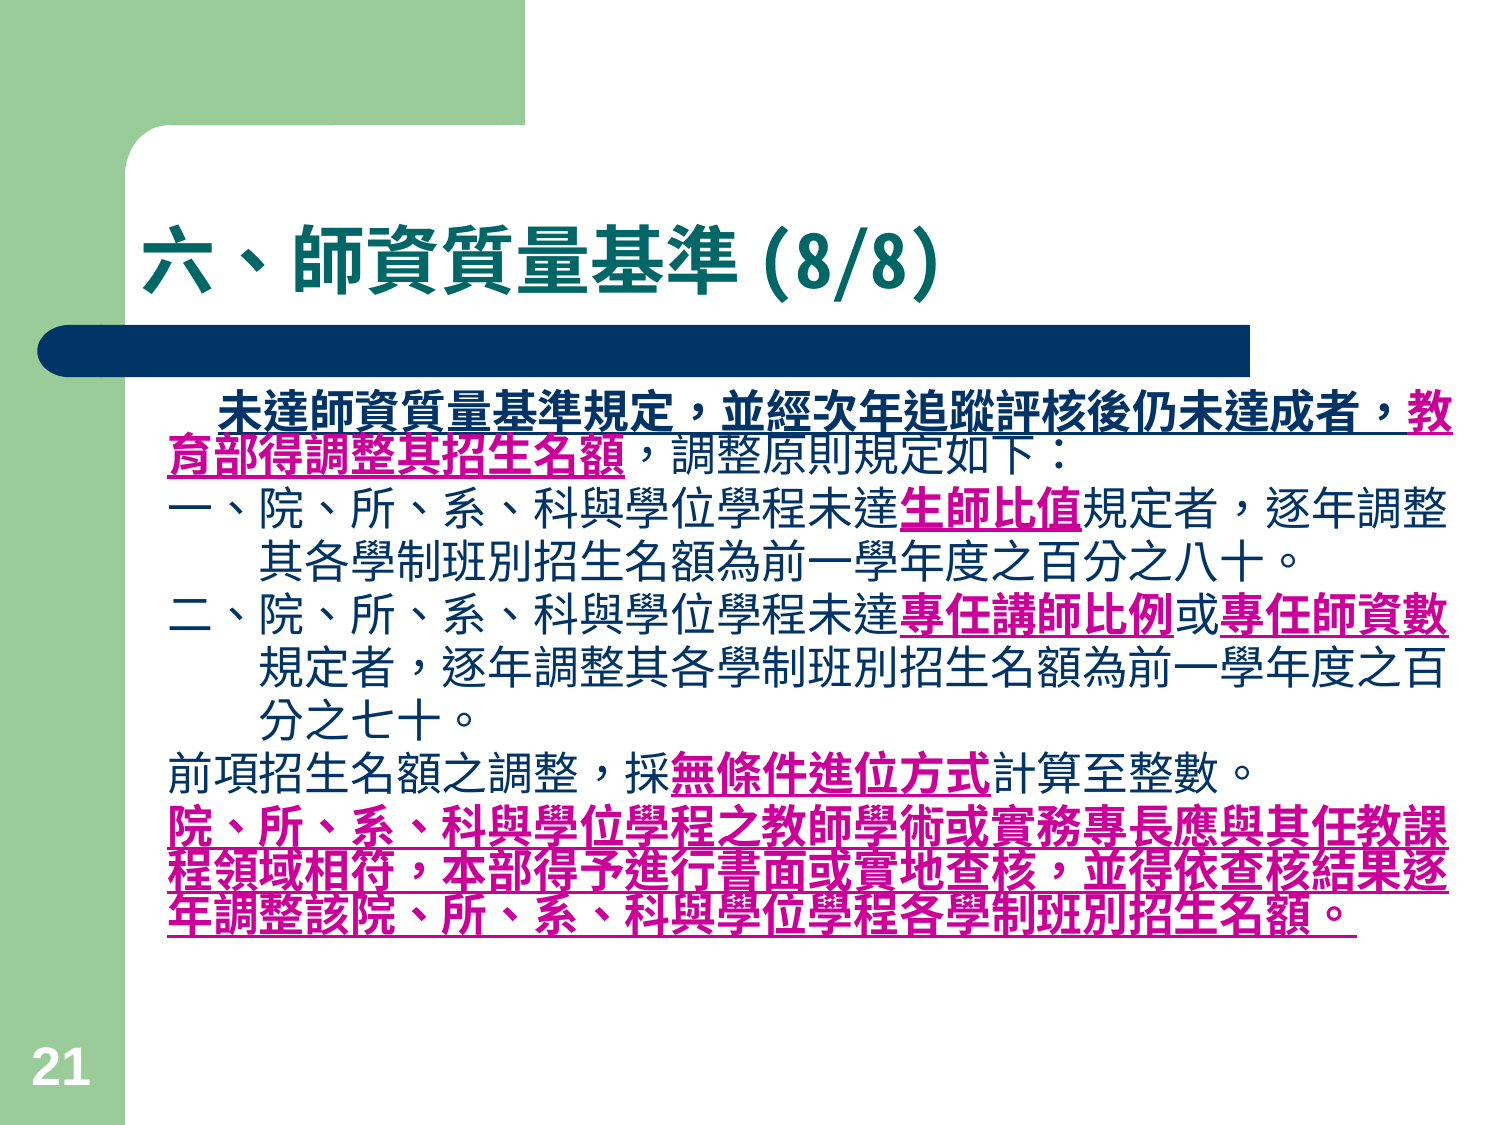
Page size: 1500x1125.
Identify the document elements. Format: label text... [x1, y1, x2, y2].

title 六、師資質量基準(8/8) [125, 125, 1425, 313]
slide_number <編號> [13, 1023, 111, 1105]
list 未達師資質量基準規定，並經次年追蹤評核後仍未達成者，教育部得調整其招生名額，調整原則規定如下： 一、院、所、系、科與學位學程未達生師比值規定者，逐年調整 其各學制班別招生名額為前一學年度之百分之八十。 二、院、所、系、科與學位學程未達專任講師比例或專任師資數 規定者，逐年調整其各學制班別招生名額為前一學年度之百 分之七十。 前項招生名額之調整，採無條件進位方式計算至整數。 院、所、系、科與學位學程之教師學術或實務專長應與其任教課程領域相符，本部得予進行書面或實地查核，並得依查核結果逐年調整該院、所、系、科與學位學程各學制班別招生名額。 [123, 385, 1471, 1083]
